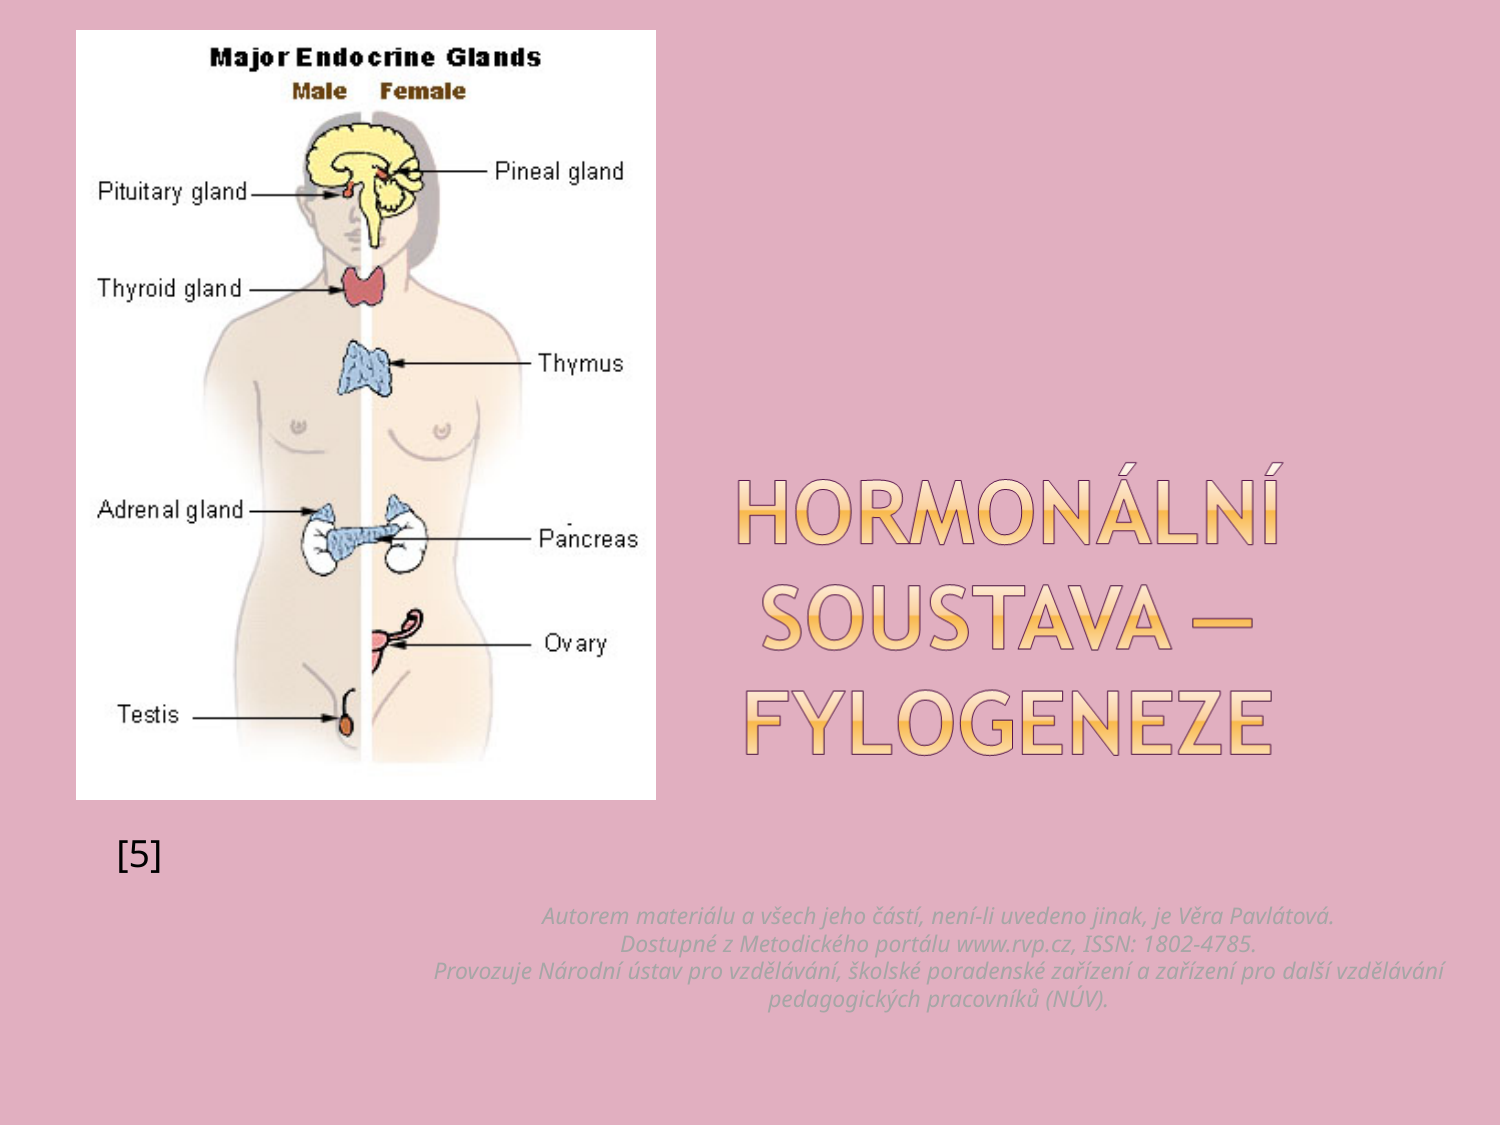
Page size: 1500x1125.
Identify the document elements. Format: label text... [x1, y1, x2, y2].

picture [76, 30, 656, 801]
text_box Autorem materiálu a všech jeho částí, není-li uvedeno jinak, je Věra Pavlátová. Dostupné z Metodického portálu www.rvp.cz, ISSN: 1802-4785. Provozuje Národní ústav pro vzdělávání, školské poradenské zařízení a zařízení pro další vzdělávání pedagogických pracovníků (NÚV). [392, 901, 1486, 1052]
text_box [548, 140, 1466, 829]
text_box [5] [101, 822, 178, 928]
